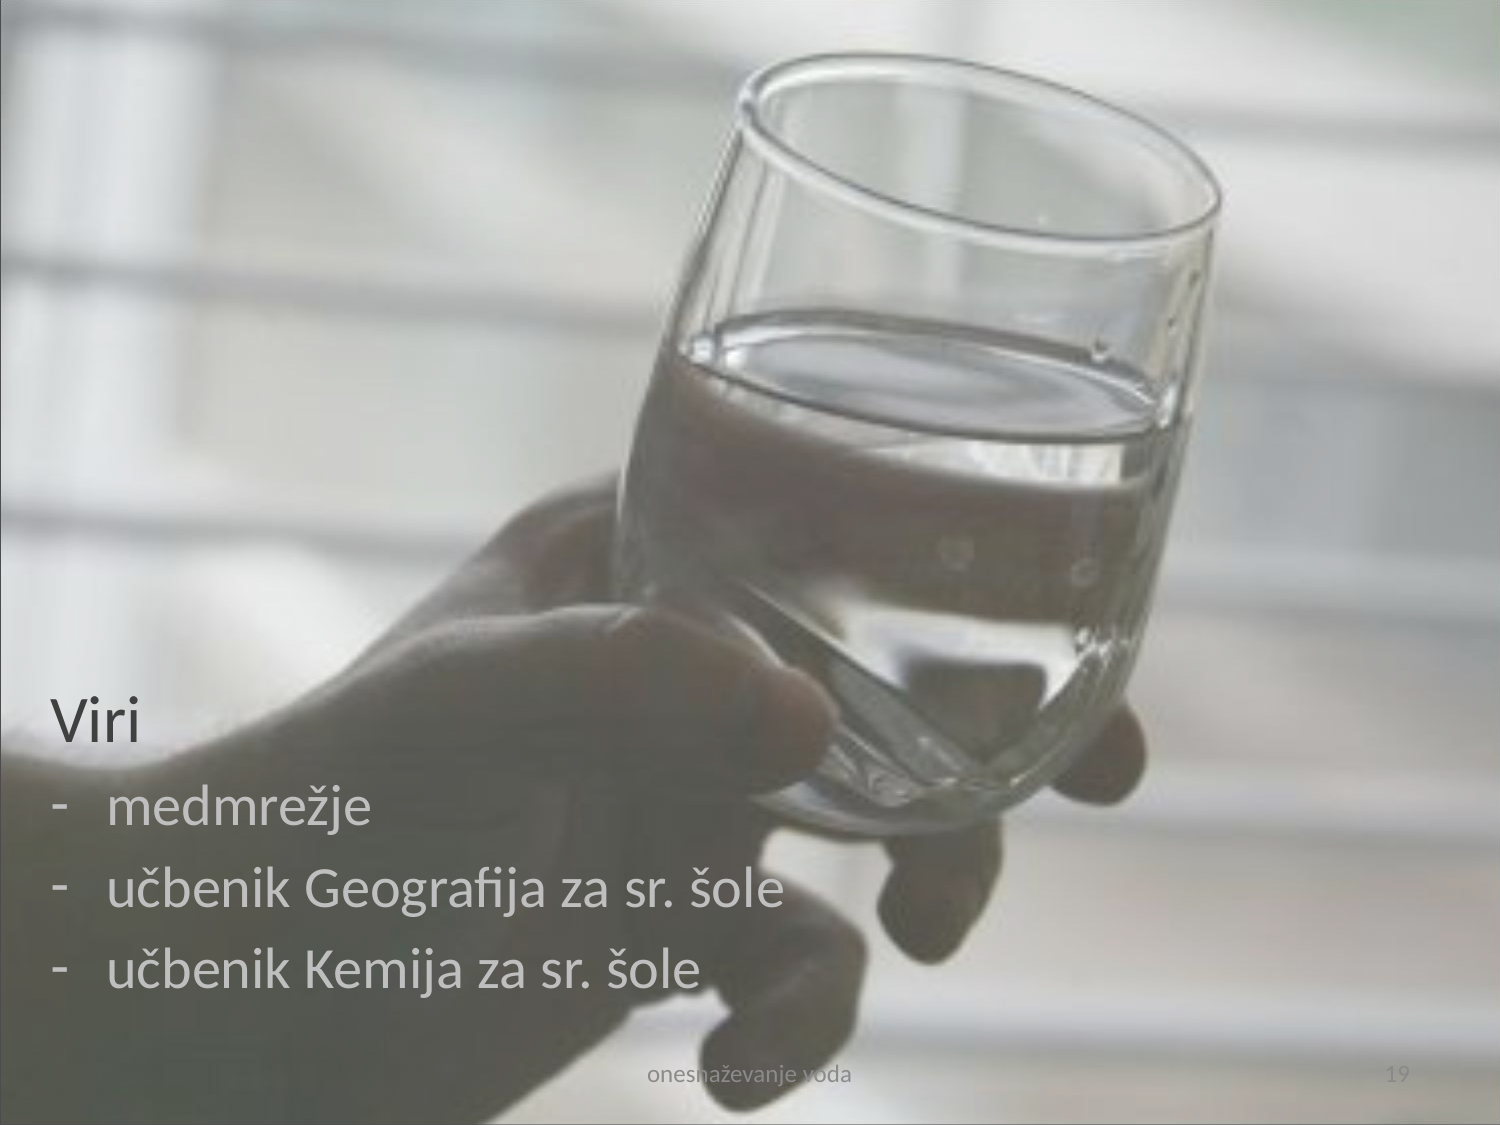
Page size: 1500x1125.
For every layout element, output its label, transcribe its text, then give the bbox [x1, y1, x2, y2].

footer onesnaževanje voda [512, 1042, 988, 1103]
slide_number <number> [1074, 1042, 1425, 1103]
list Viri medmrežje učbenik Geografija za sr. šole učbenik Kemija za sr. šole [35, 667, 1386, 1067]
